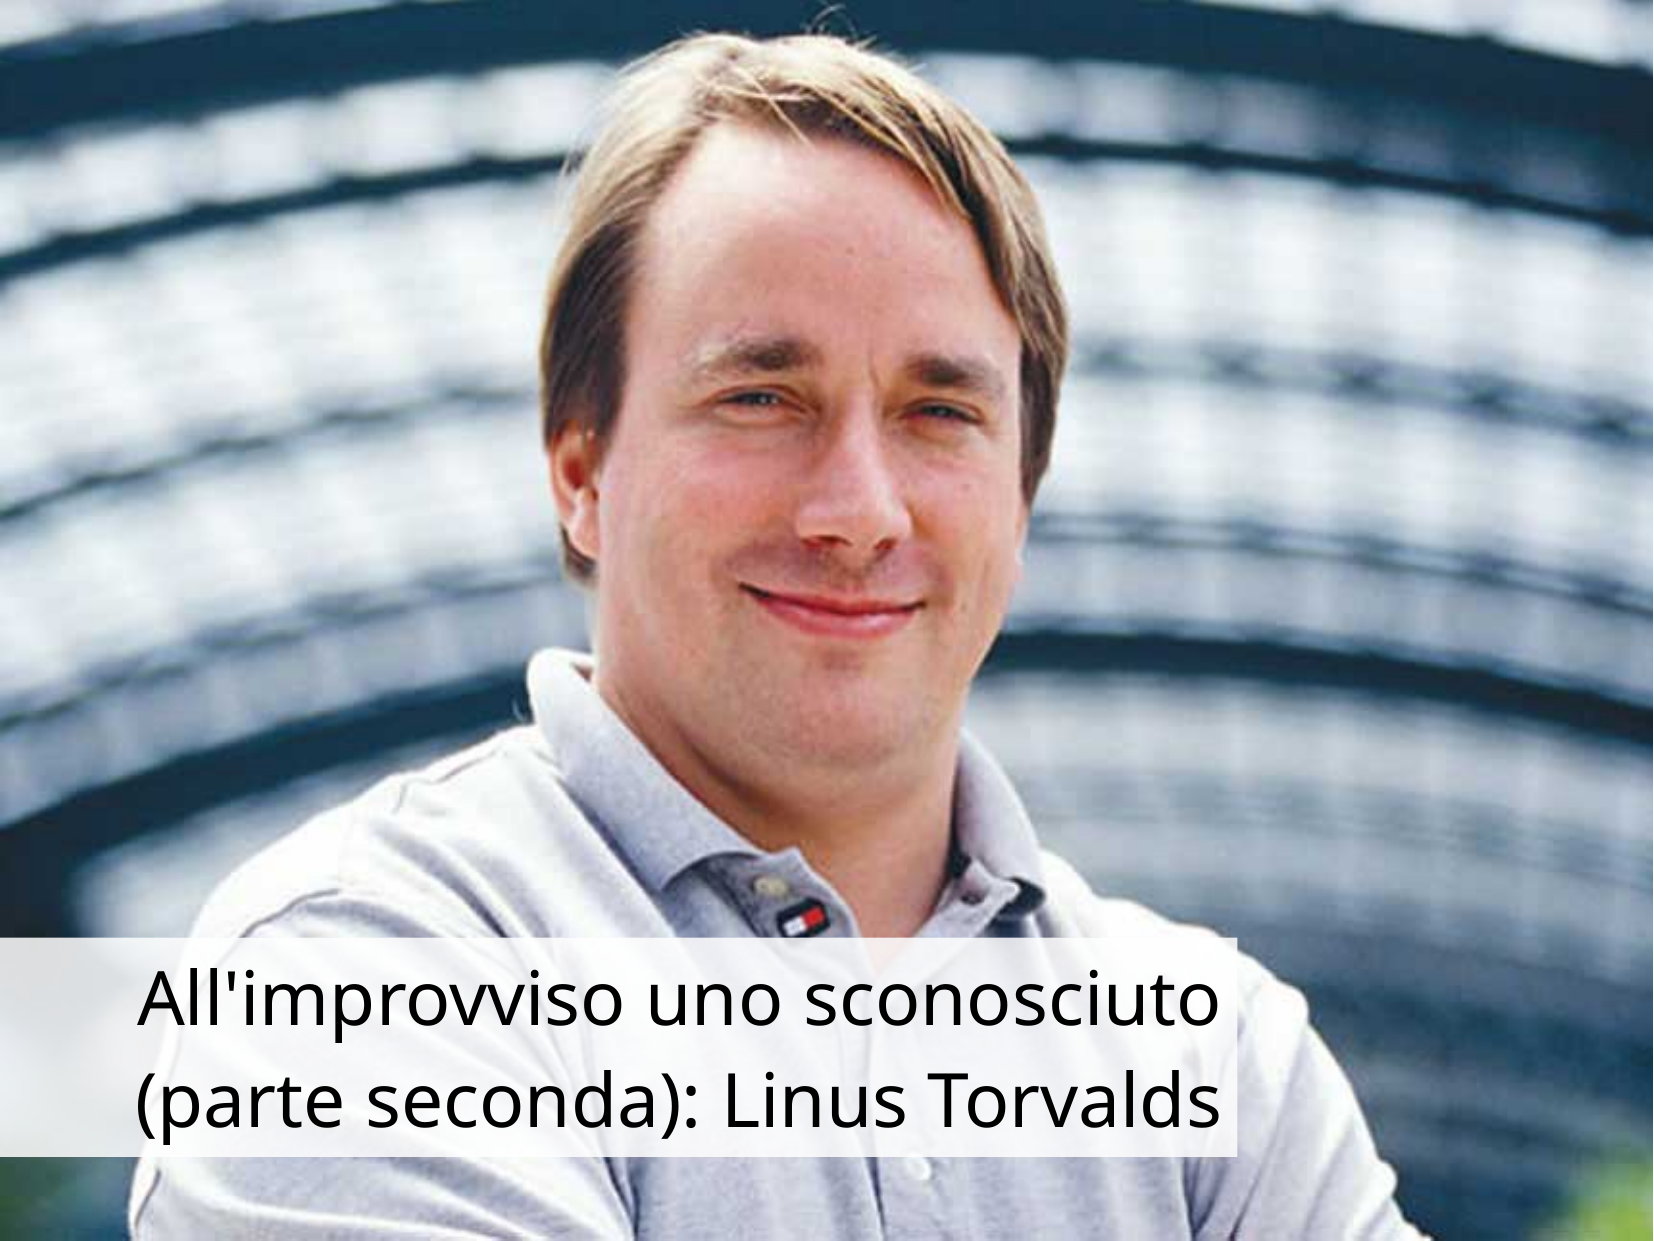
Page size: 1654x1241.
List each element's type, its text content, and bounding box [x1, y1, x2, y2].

picture [0, 0, 1653, 1241]
text_box All'improvviso uno sconosciuto (parte seconda): Linus Torvalds [0, 937, 1238, 944]
